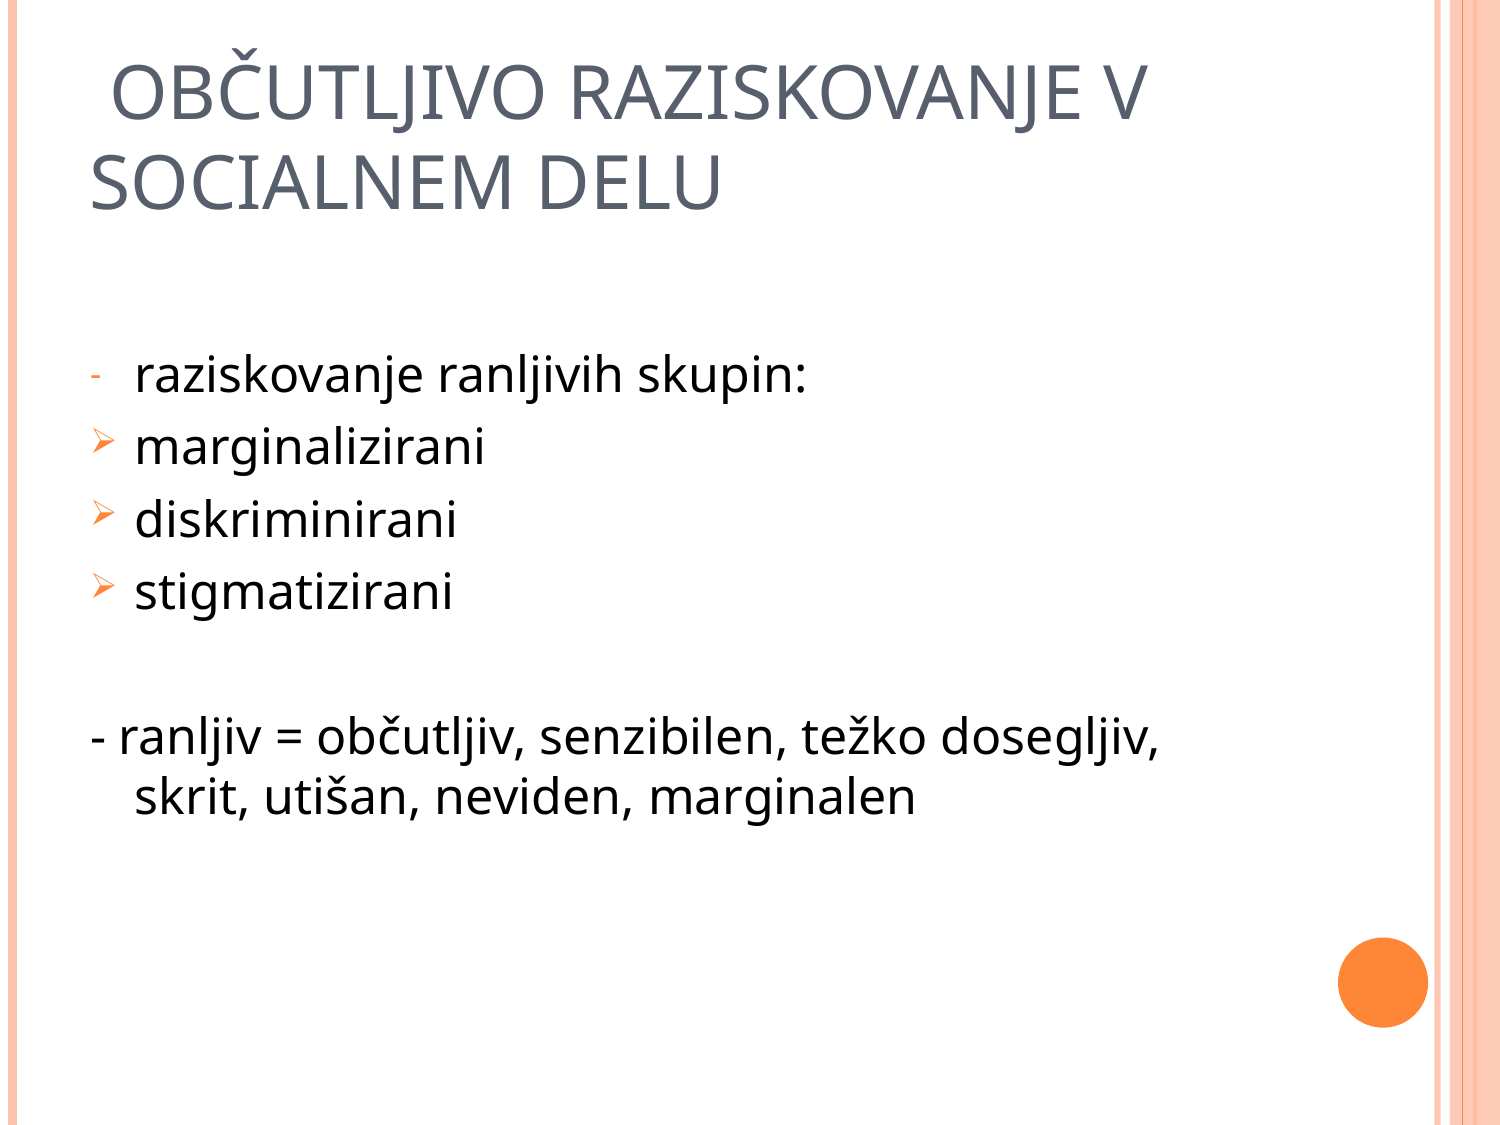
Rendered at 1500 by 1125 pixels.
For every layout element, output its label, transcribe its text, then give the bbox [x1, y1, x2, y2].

title OBČUTLJIVO RAZISKOVANJE V SOCIALNEM DELU [74, 37, 1300, 233]
list raziskovanje ranljivih skupin: marginalizirani diskriminirani stigmatizirani - ranljiv = občutljiv, senzibilen, težko dosegljiv, skrit, utišan, neviden, marginalen [74, 262, 1300, 1063]
